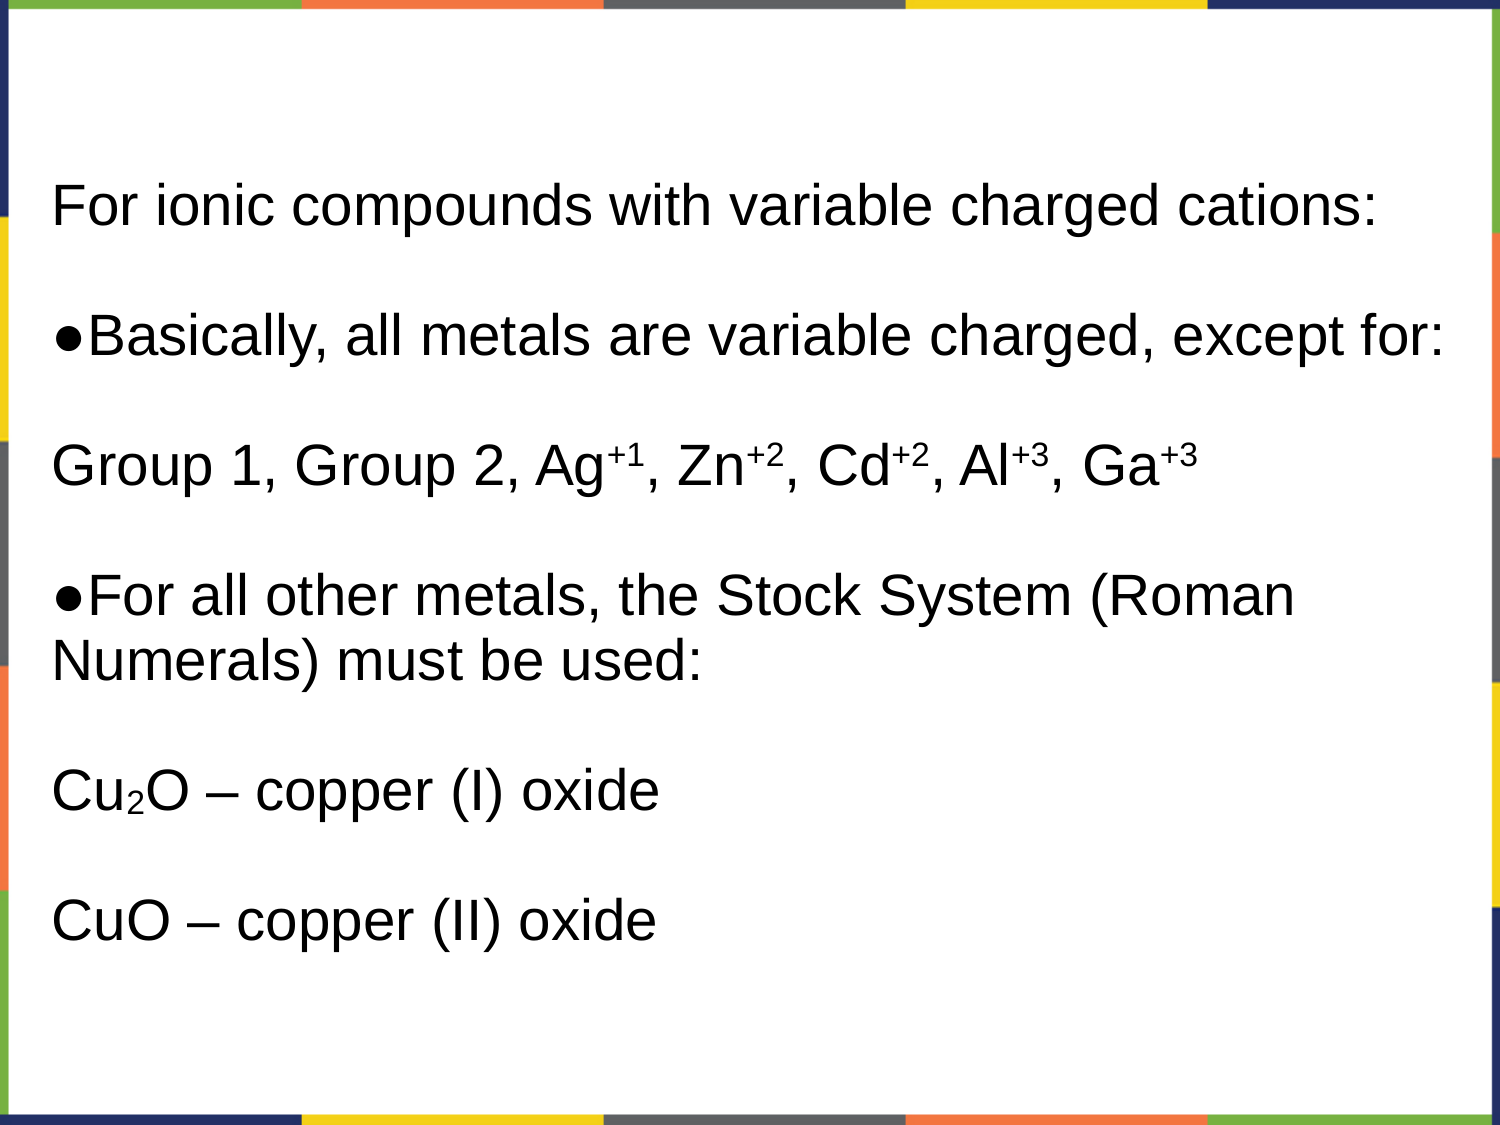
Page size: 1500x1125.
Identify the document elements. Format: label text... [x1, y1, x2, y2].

picture [0, 0, 1500, 1125]
text_box For ionic compounds with variable charged cations: ●Basically, all metals are variable charged, except for: Group 1, Group 2, Ag+1, Zn+2, Cd+2, Al+3, Ga+3 ●For all other metals, the Stock System (Roman Numerals) must be used: Cu2O – copper (I) oxide CuO – copper (II) oxide [37, 164, 1471, 980]
